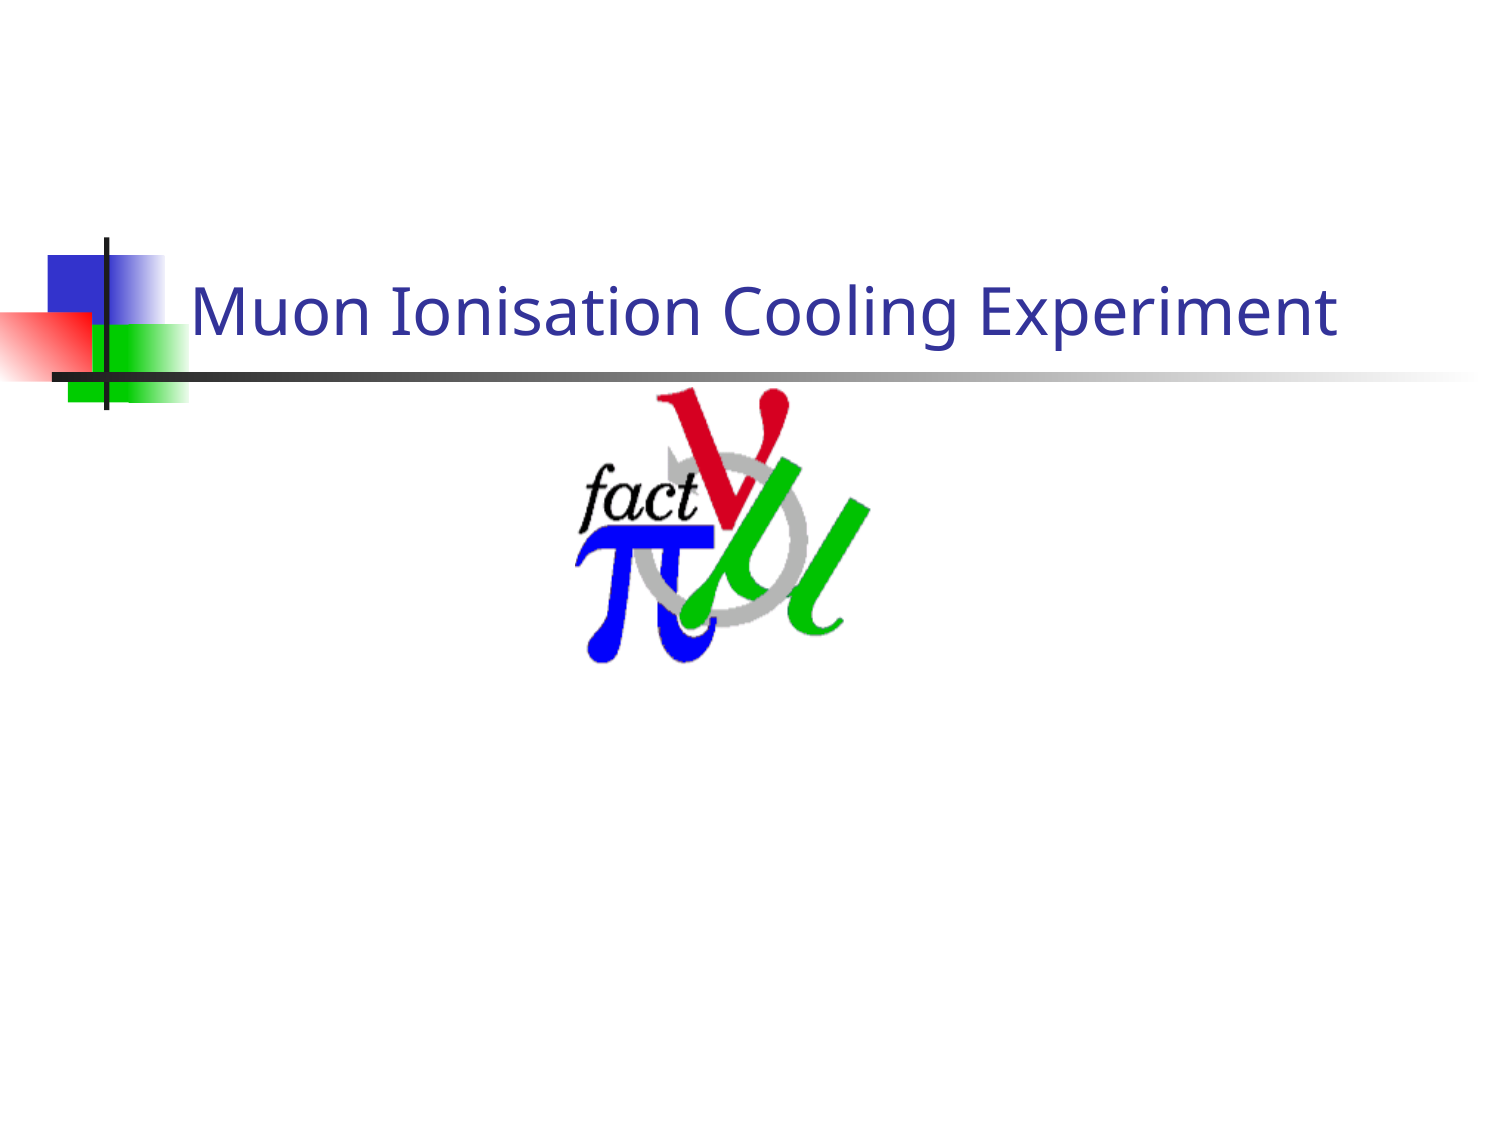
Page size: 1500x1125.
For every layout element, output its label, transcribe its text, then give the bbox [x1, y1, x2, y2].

picture [575, 387, 872, 676]
title Muon Ionisation Cooling Experiment [174, 174, 1450, 363]
